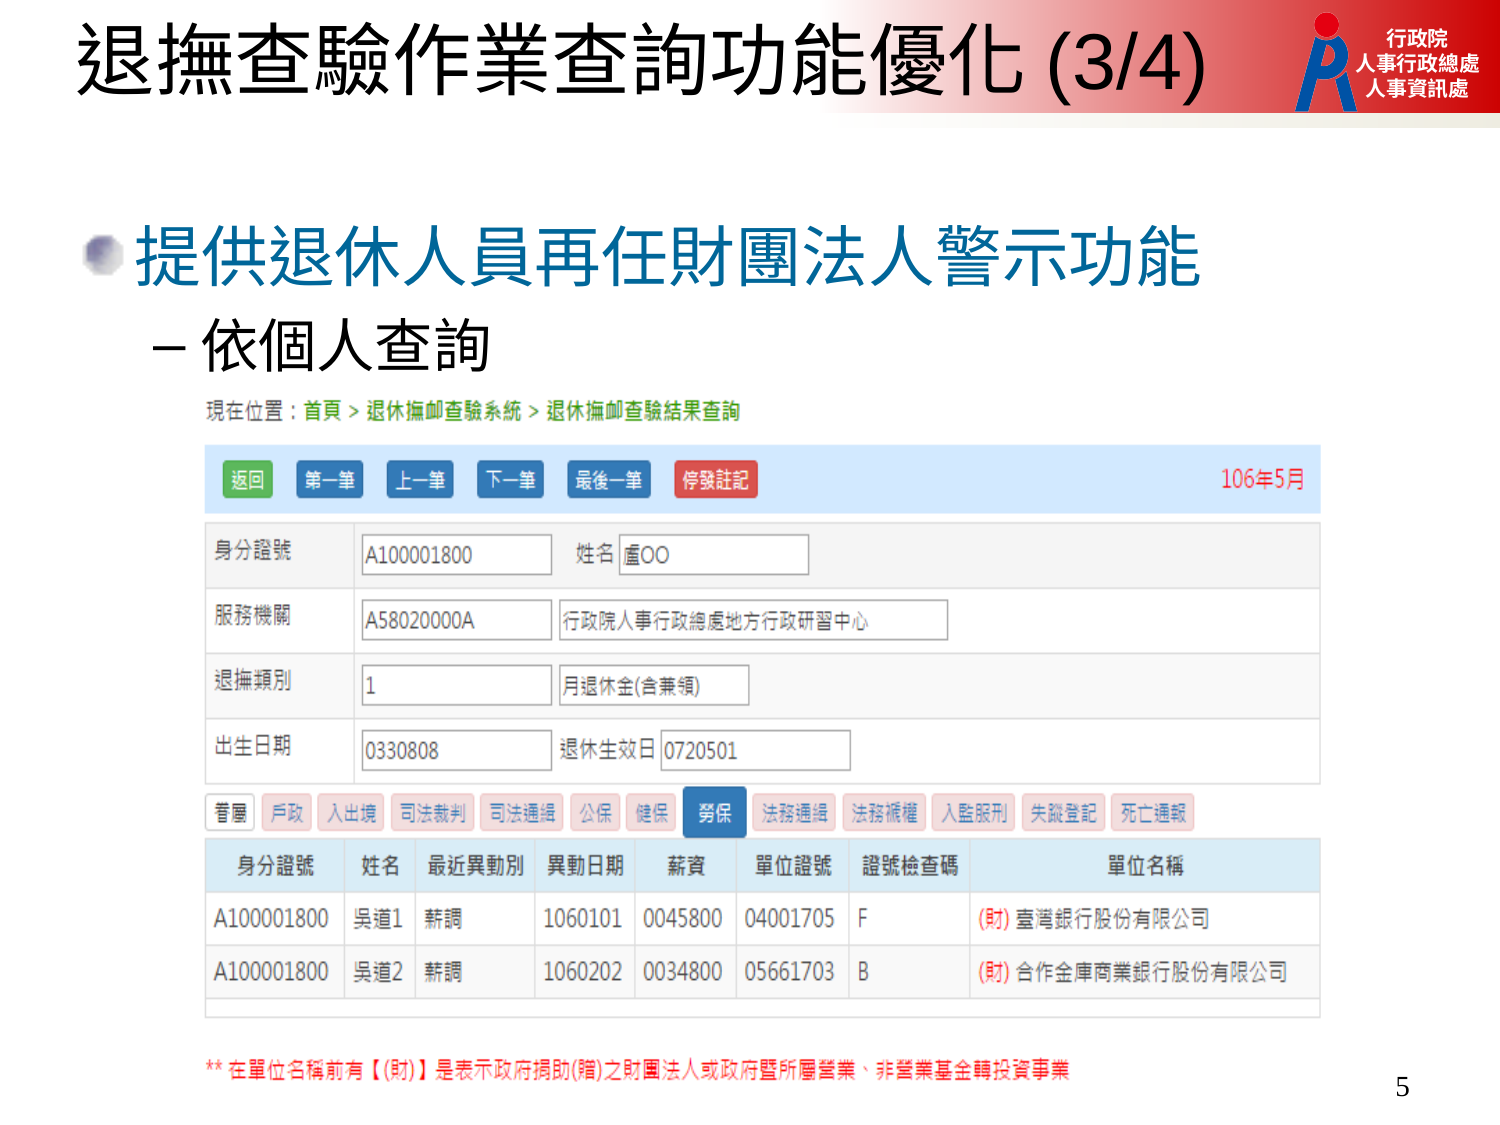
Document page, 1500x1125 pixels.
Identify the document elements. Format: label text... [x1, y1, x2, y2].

title 退撫查驗作業查詢功能優化(3/4) [59, 4, 1225, 111]
picture [198, 392, 1339, 1094]
list 提供退休人員再任財團法人警示功能 依個人查詢 [63, 206, 1414, 950]
picture [1278, 0, 1374, 128]
text_box <編號> [1074, 1059, 1426, 1110]
